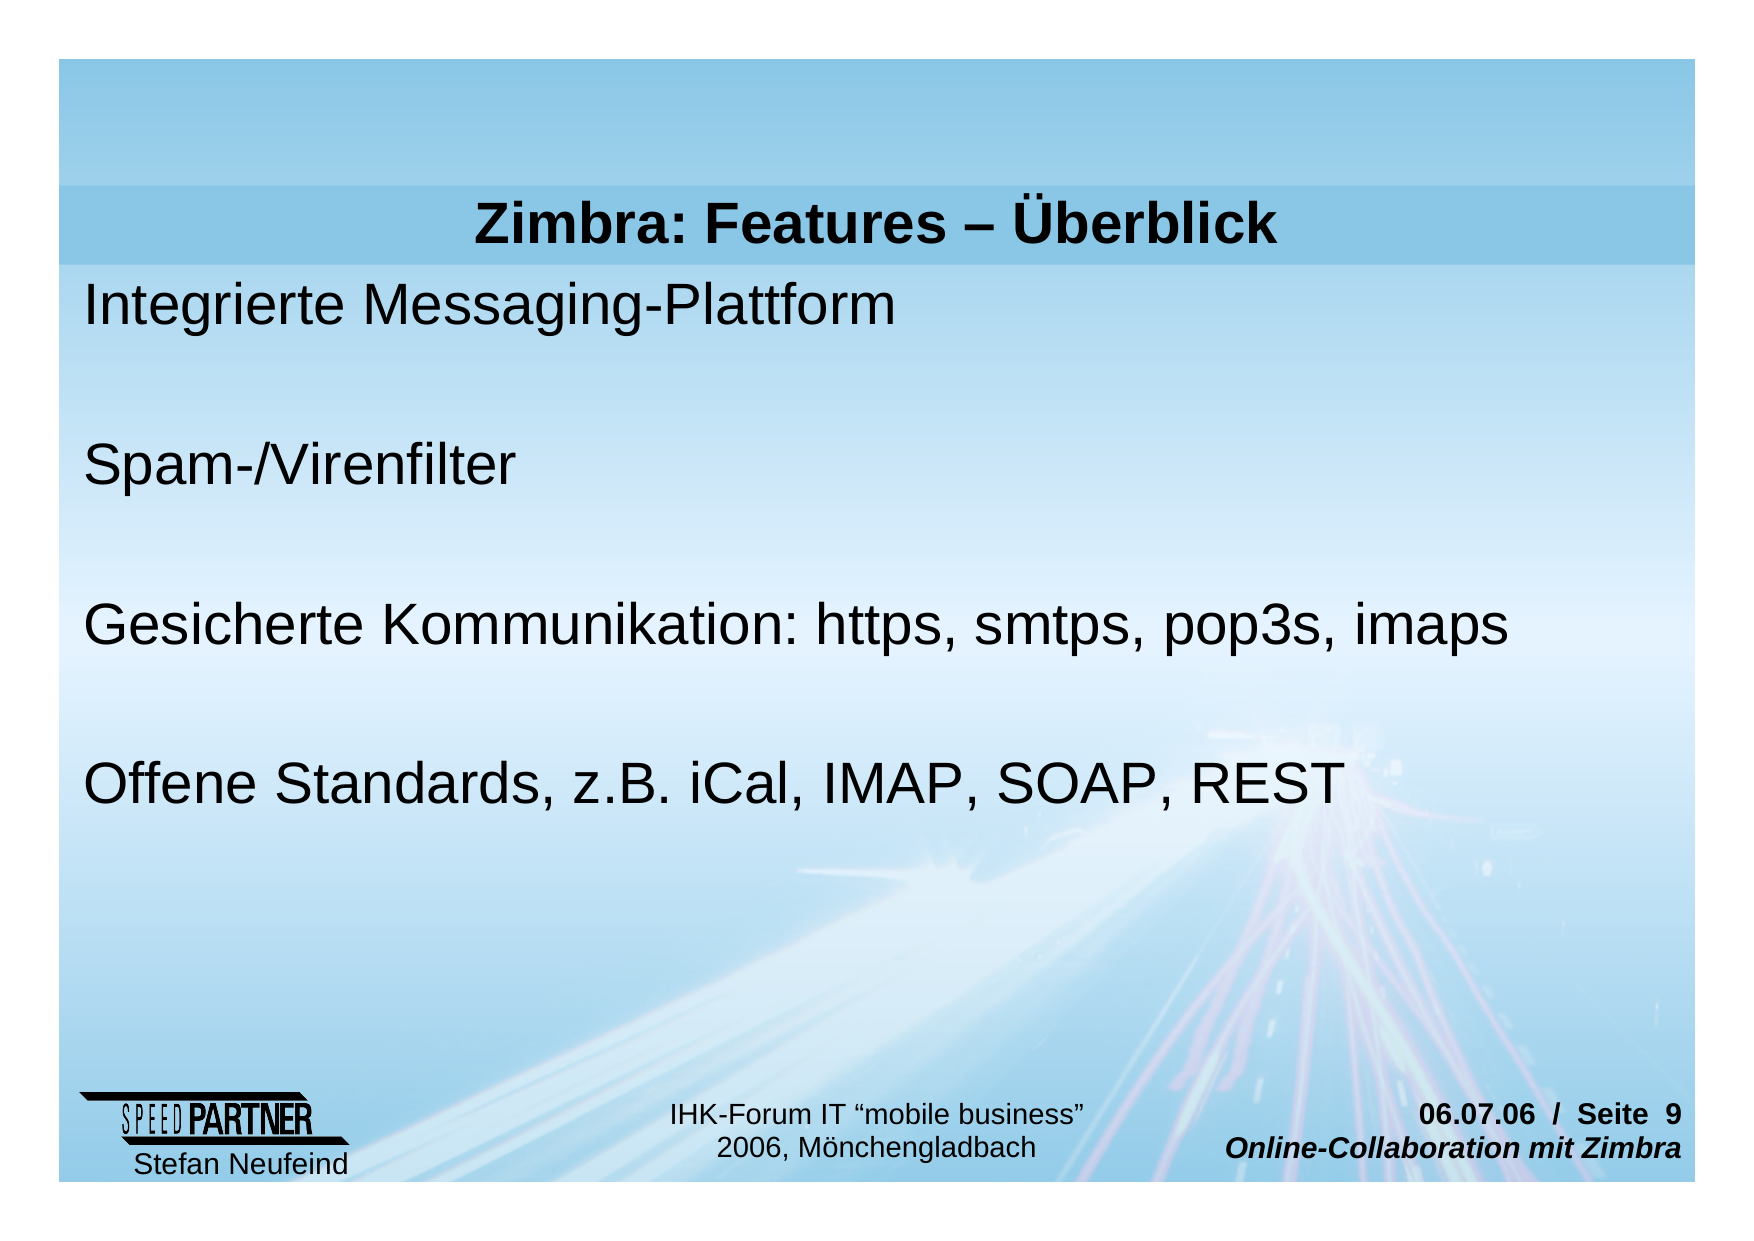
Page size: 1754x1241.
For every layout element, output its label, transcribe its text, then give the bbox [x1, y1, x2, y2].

title Zimbra: Features – Überblick [59, 190, 1695, 257]
list Integrierte Messaging-Plattform Spam-/Virenfilter Gesicherte Kommunikation: https, smtps, pop3s, imaps Offene Standards, z.B. iCal, IMAP, SOAP, REST [71, 272, 1695, 1055]
picture [59, 59, 1695, 185]
picture [59, 265, 1695, 1182]
